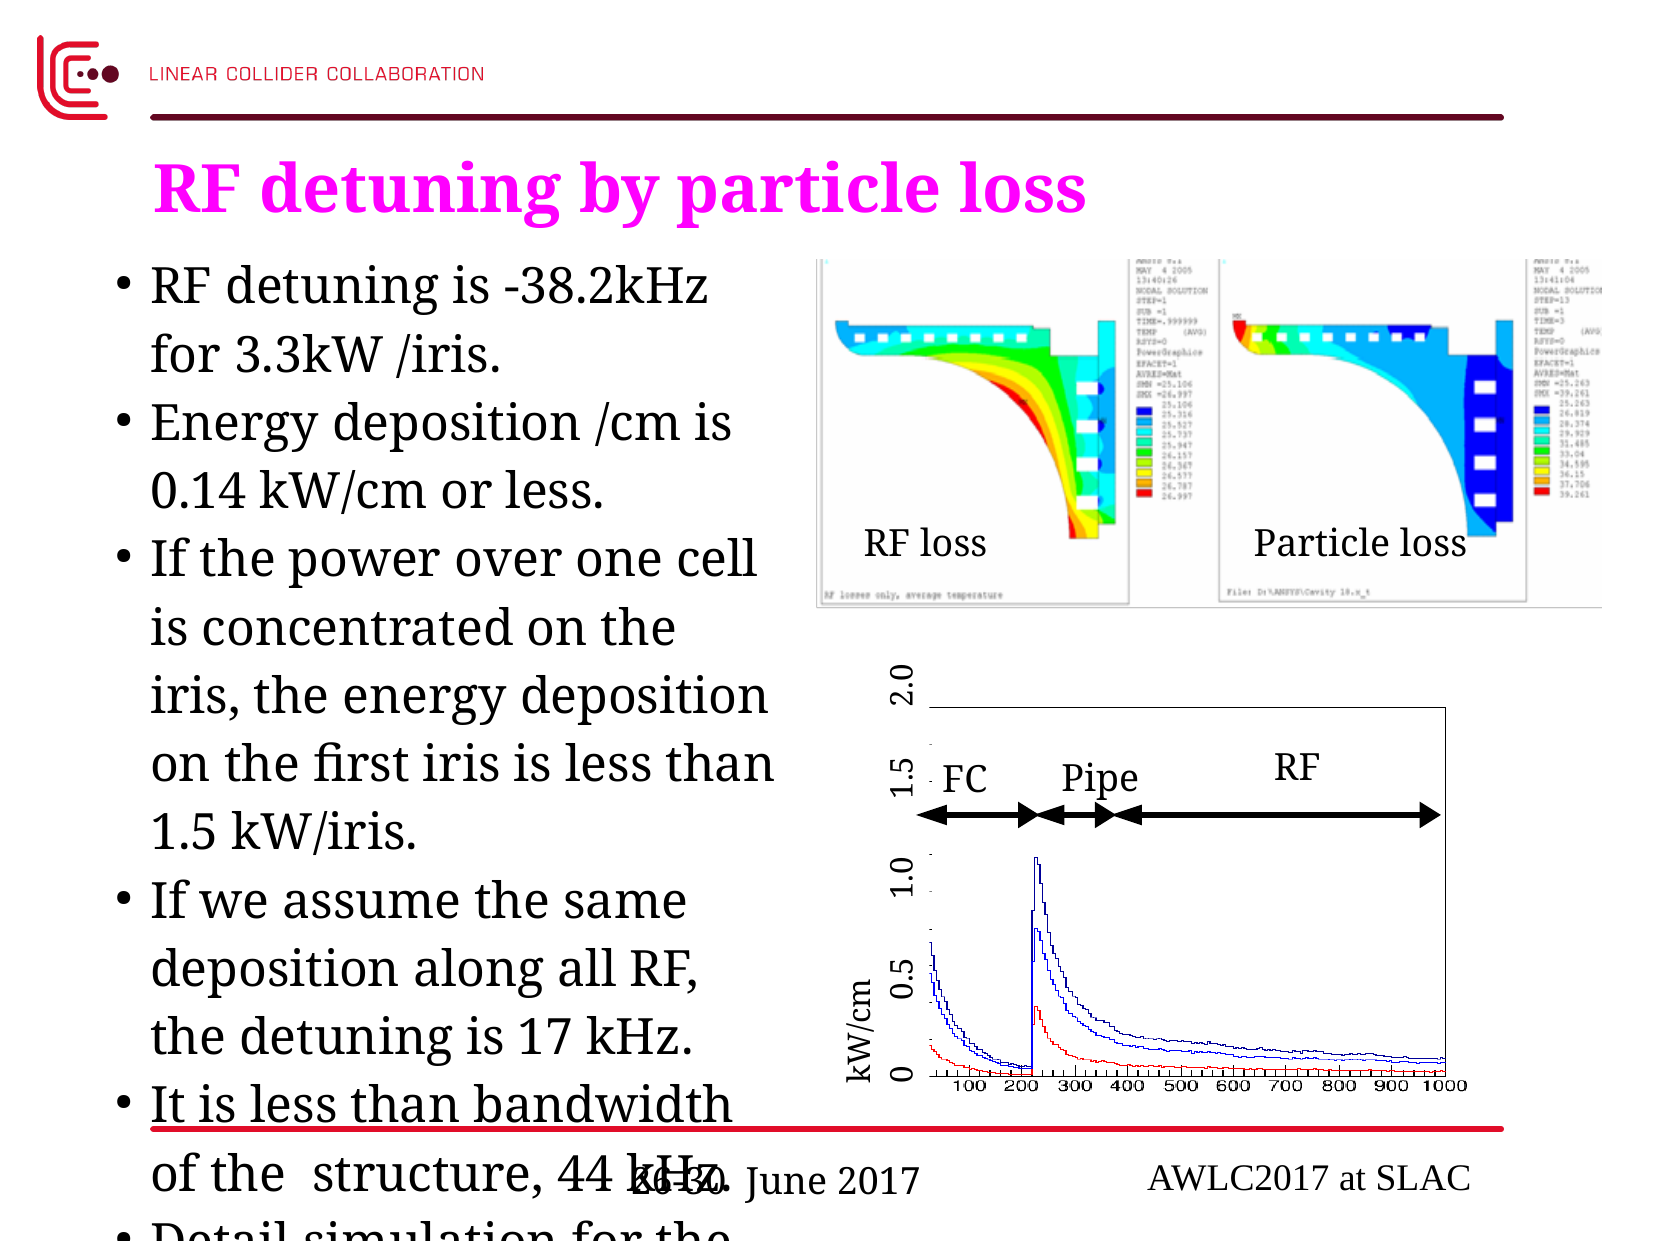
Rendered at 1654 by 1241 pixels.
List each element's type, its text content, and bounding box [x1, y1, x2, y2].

text_box FC [927, 744, 1003, 804]
text_box kW/cm 0 0.5 1.0 1.5 2.0 [829, 670, 916, 1099]
text_box RF loss [848, 508, 993, 567]
text_box RF [1259, 732, 1335, 792]
text_box RF detuning is -38.2kHz for 3.3kW /iris. Energy deposition /cm is 0.14 kW/cm or less. If the power over one cell is concentrated on the iris, the energy deposition on the first iris is less than 1.5 kW/iris. If we assume the same deposition along all RF, the detuning is 17 kHz. It is less than bandwidth of the structure, 44 kHz. Detail simulation for the detuning should be made. [100, 242, 792, 1125]
title RF detuning by particle loss [153, 82, 1642, 290]
text_box Pipe [1046, 744, 1144, 803]
text_box Particle loss [1238, 508, 1452, 567]
picture [37, 35, 483, 242]
picture [150, 259, 1602, 1132]
